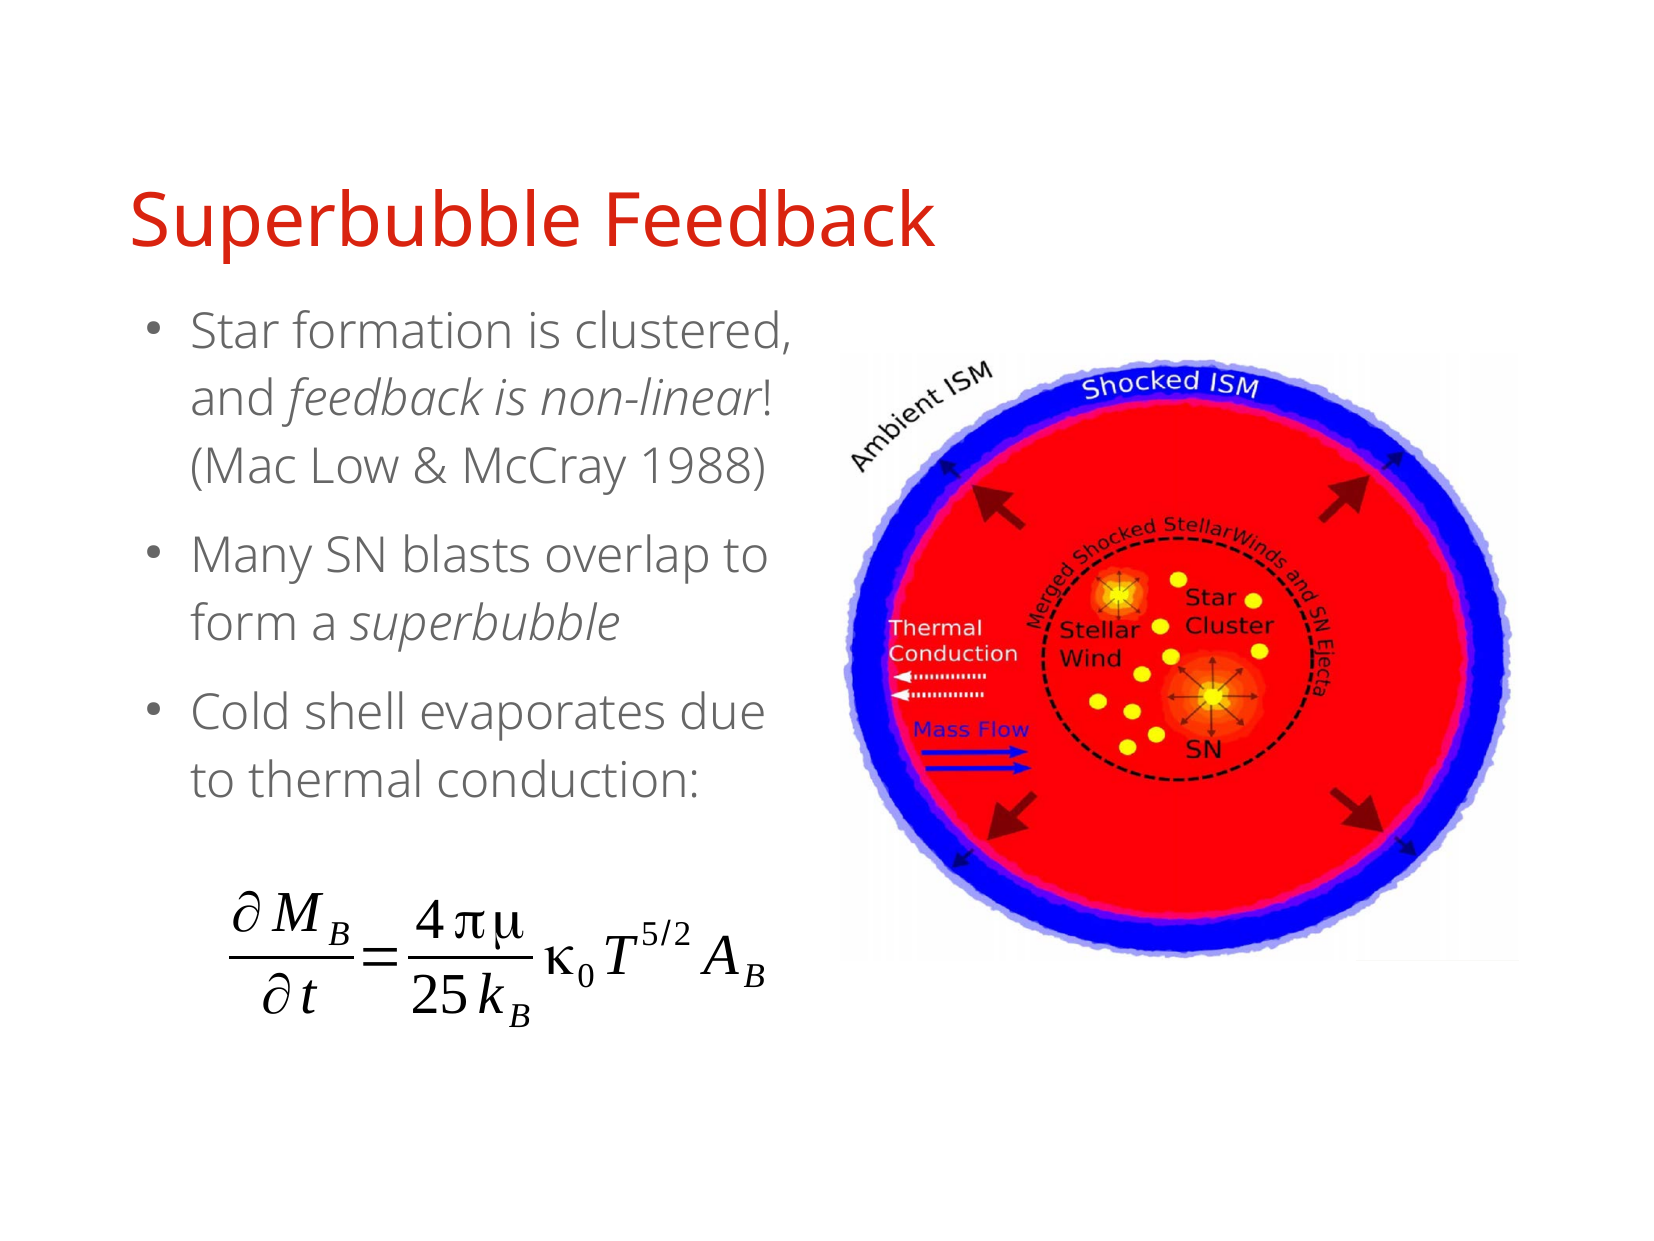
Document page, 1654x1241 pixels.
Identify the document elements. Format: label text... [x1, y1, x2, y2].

chart [219, 879, 772, 1035]
picture [840, 343, 1519, 962]
title Superbubble Feedback [129, 153, 1518, 281]
list Star formation is clustered, and feedback is non-linear! (Mac Low & McCray 1988) Many SN blasts overlap to form a superbubble Cold shell evaporates due to thermal conduction: [129, 295, 808, 1010]
